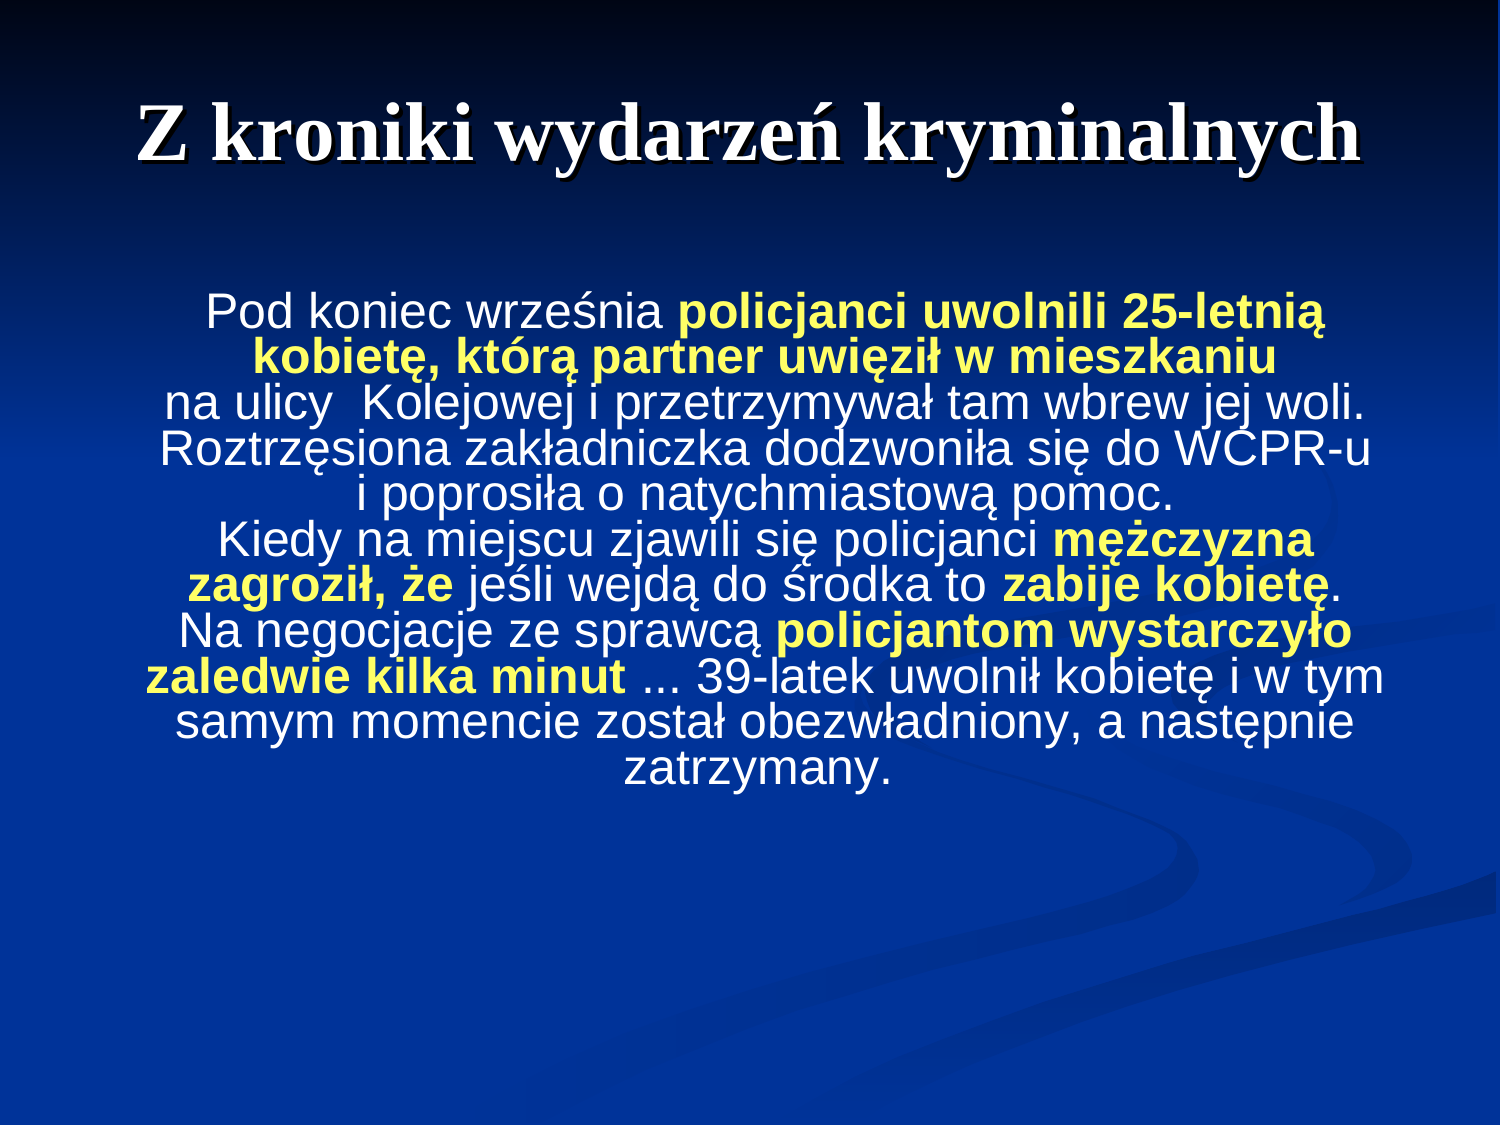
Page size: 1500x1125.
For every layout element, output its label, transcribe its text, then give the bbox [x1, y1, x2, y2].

title Z kroniki wydarzeń kryminalnych [75, 21, 1423, 212]
list Pod koniec września policjanci uwolnili 25-letnią kobietę, którą partner uwięził w mieszkaniu na ulicy Kolejowej i przetrzymywał tam wbrew jej woli. Roztrzęsiona zakładniczka dodzwoniła się do WCPR-u i poprosiła o natychmiastową pomoc. Kiedy na miejscu zjawili się policjanci mężczyzna zagroził, że jeśli wejdą do środka to zabije kobietę. Na negocjacje ze sprawcą policjantom wystarczyło zaledwie kilka minut ... 39-latek uwolnił kobietę i w tym samym momencie został obezwładniony, a następnie zatrzymany. [75, 212, 1423, 851]
